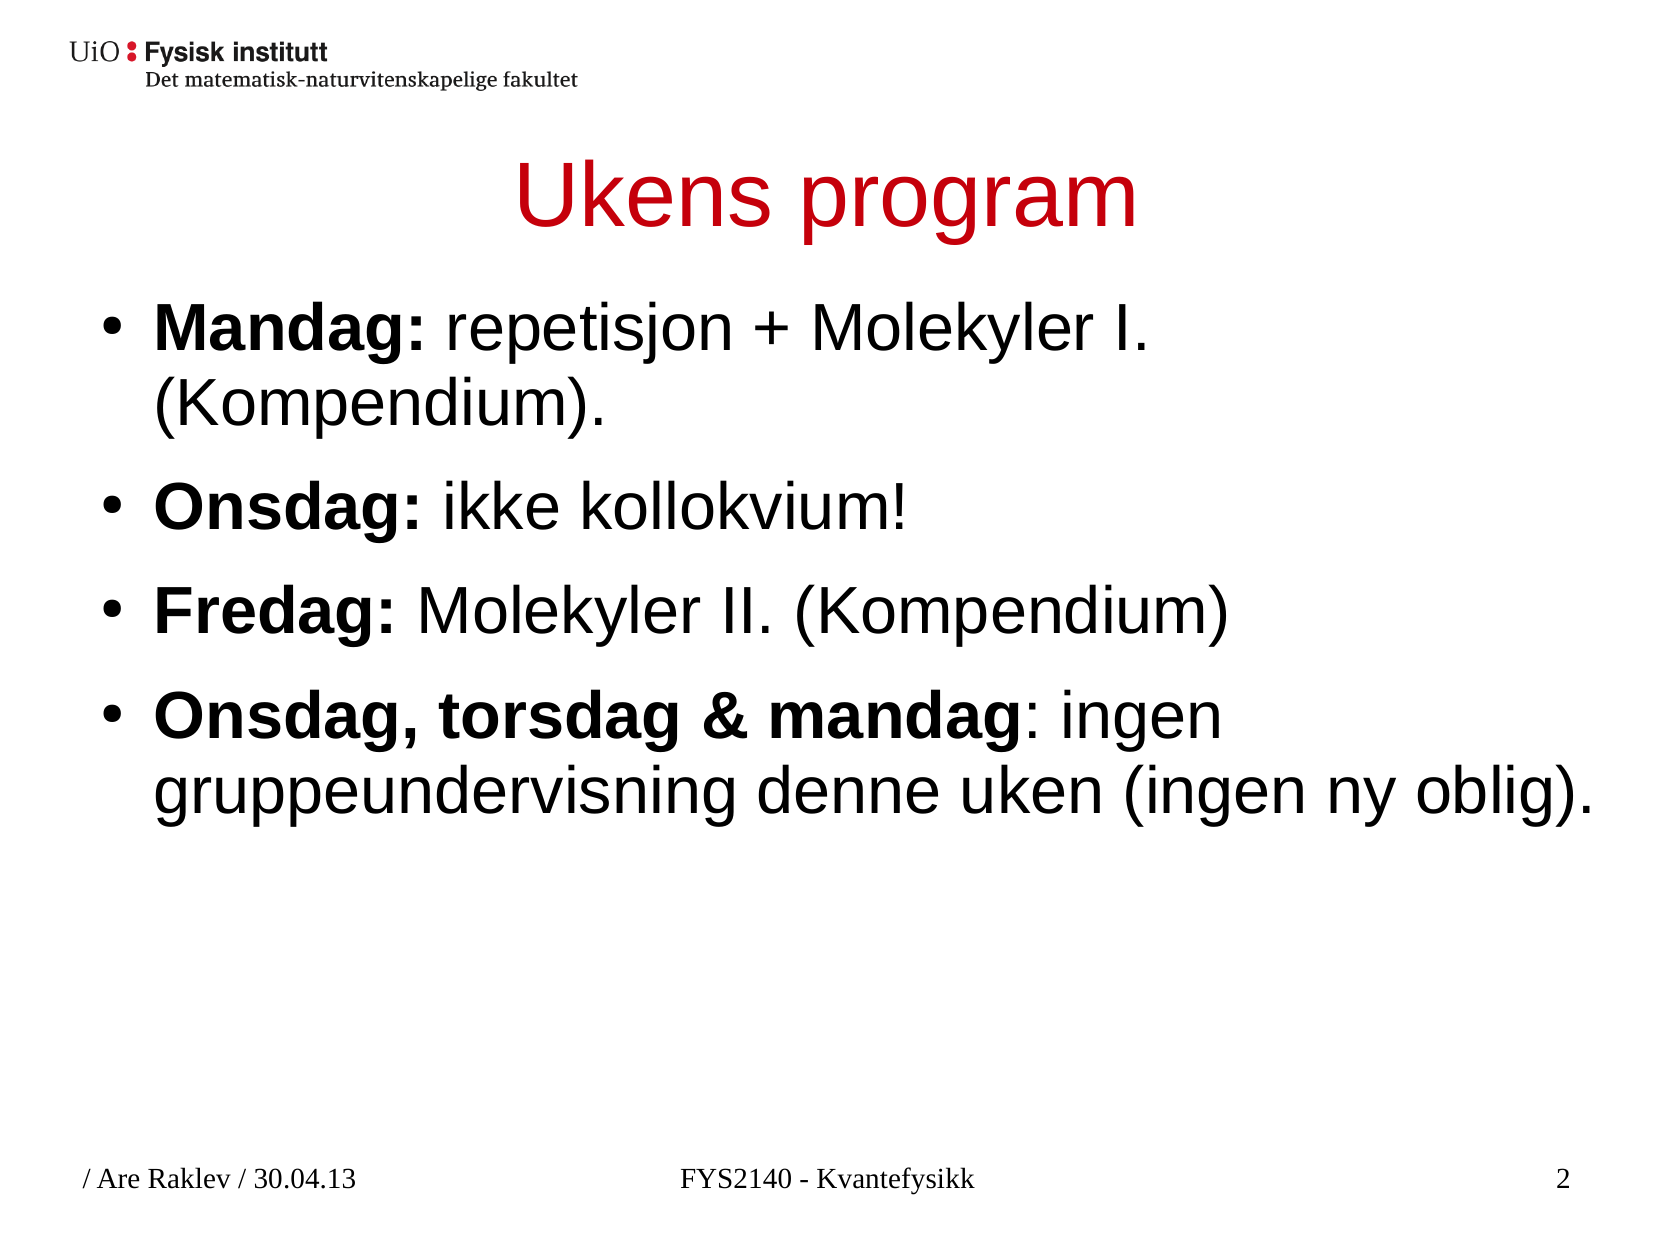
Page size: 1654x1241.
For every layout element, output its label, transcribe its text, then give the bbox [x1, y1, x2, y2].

title Ukens program [82, 90, 1571, 290]
picture [68, 37, 581, 93]
list Mandag: repetisjon + Molekyler I. (Kompendium). Onsdag: ikke kollokvium! Fredag: Molekyler II. (Kompendium) Onsdag, torsdag & mandag: ingen gruppeundervisning denne uken (ingen ny oblig). [82, 290, 1613, 1094]
